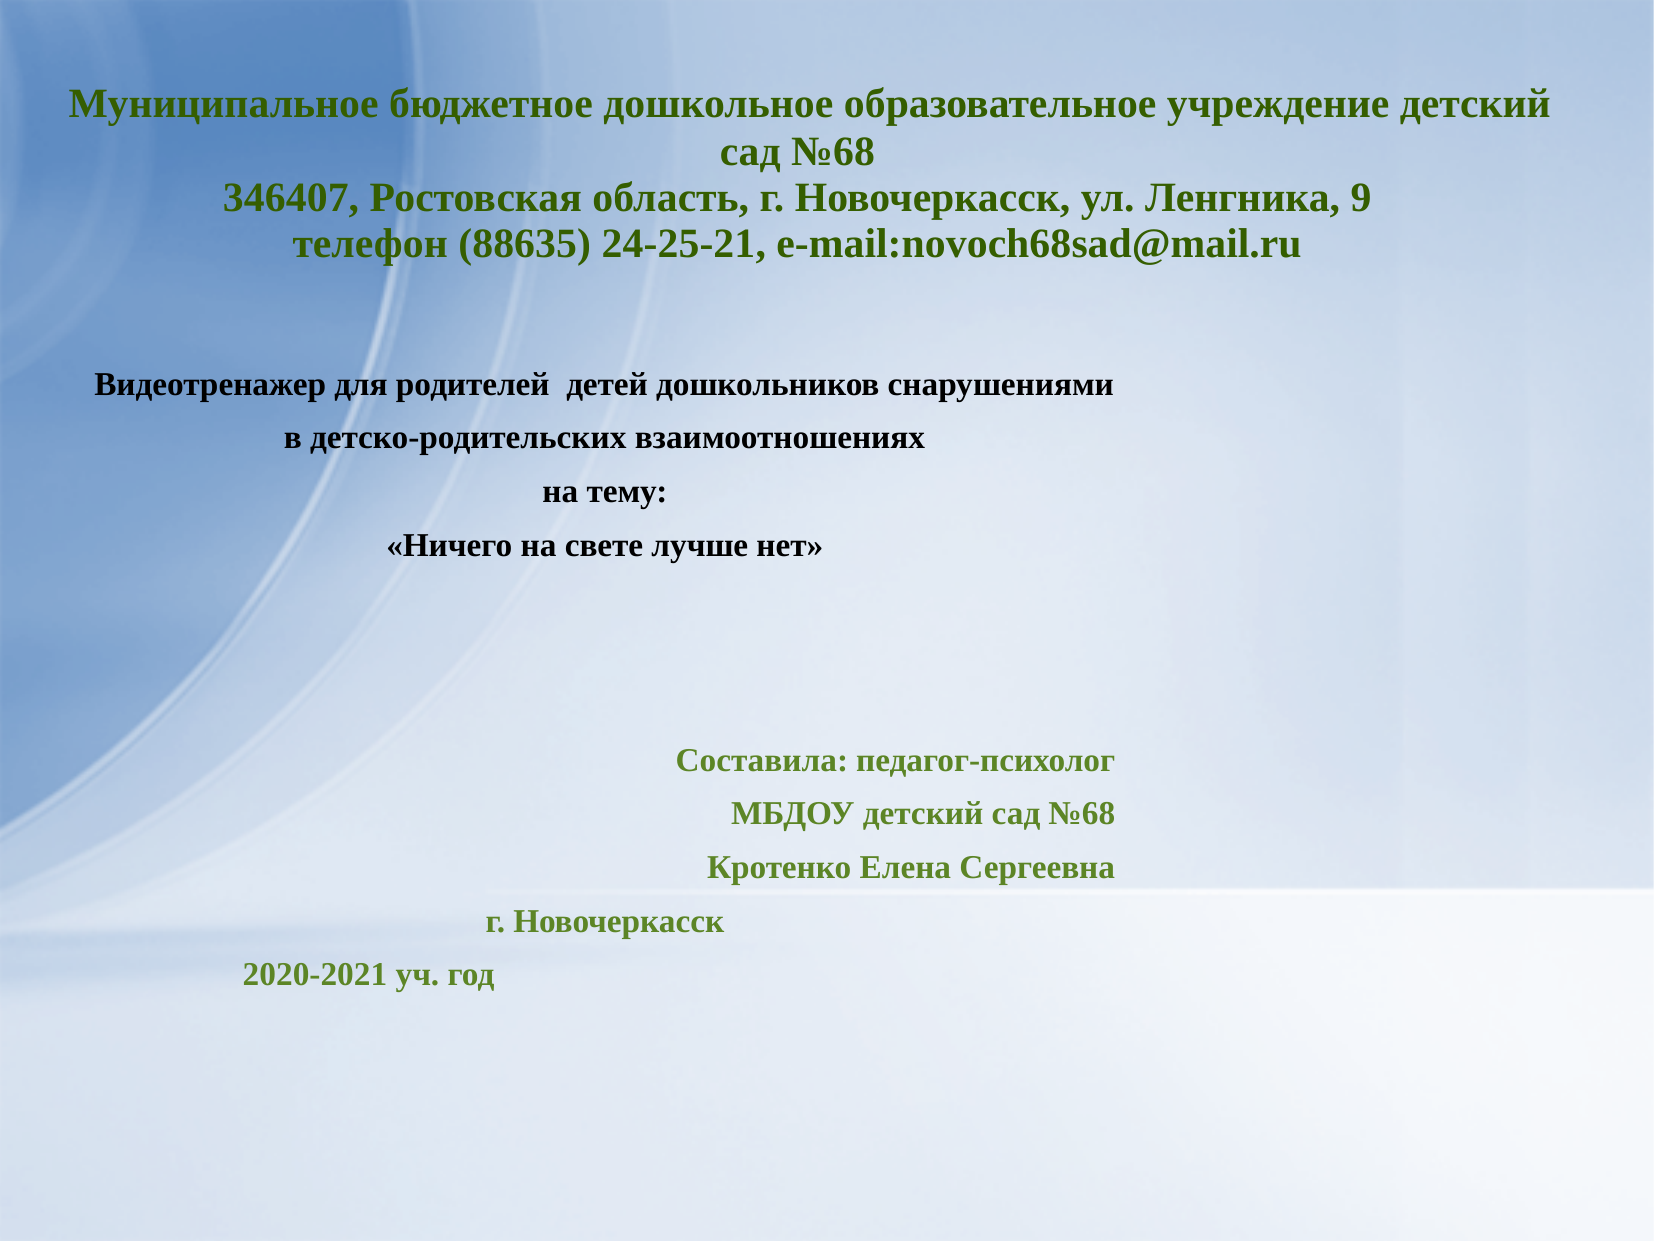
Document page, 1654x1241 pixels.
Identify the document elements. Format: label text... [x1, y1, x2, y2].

text_box Видеотренажер для родителей детей дошкольников снарушениями в детско-родительских взаимоотношениях на тему: «Ничего на свете лучше нет» Составила: педагог-психолог МБДОУ детский сад №68 Кротенко Елена Сергеевна г. Новочеркасск 2020-2021 уч. год [79, 357, 1465, 1172]
text_box Муниципальное бюджетное дошкольное образовательное учреждение детский сад №68 346407, Ростовская область, г. Новочеркасск, ул. Ленгника, 9 телефон (88635) 24-25-21, e-mail:novoch68sad@mail.ru [0, 65, 1596, 541]
picture [0, 0, 1654, 1241]
